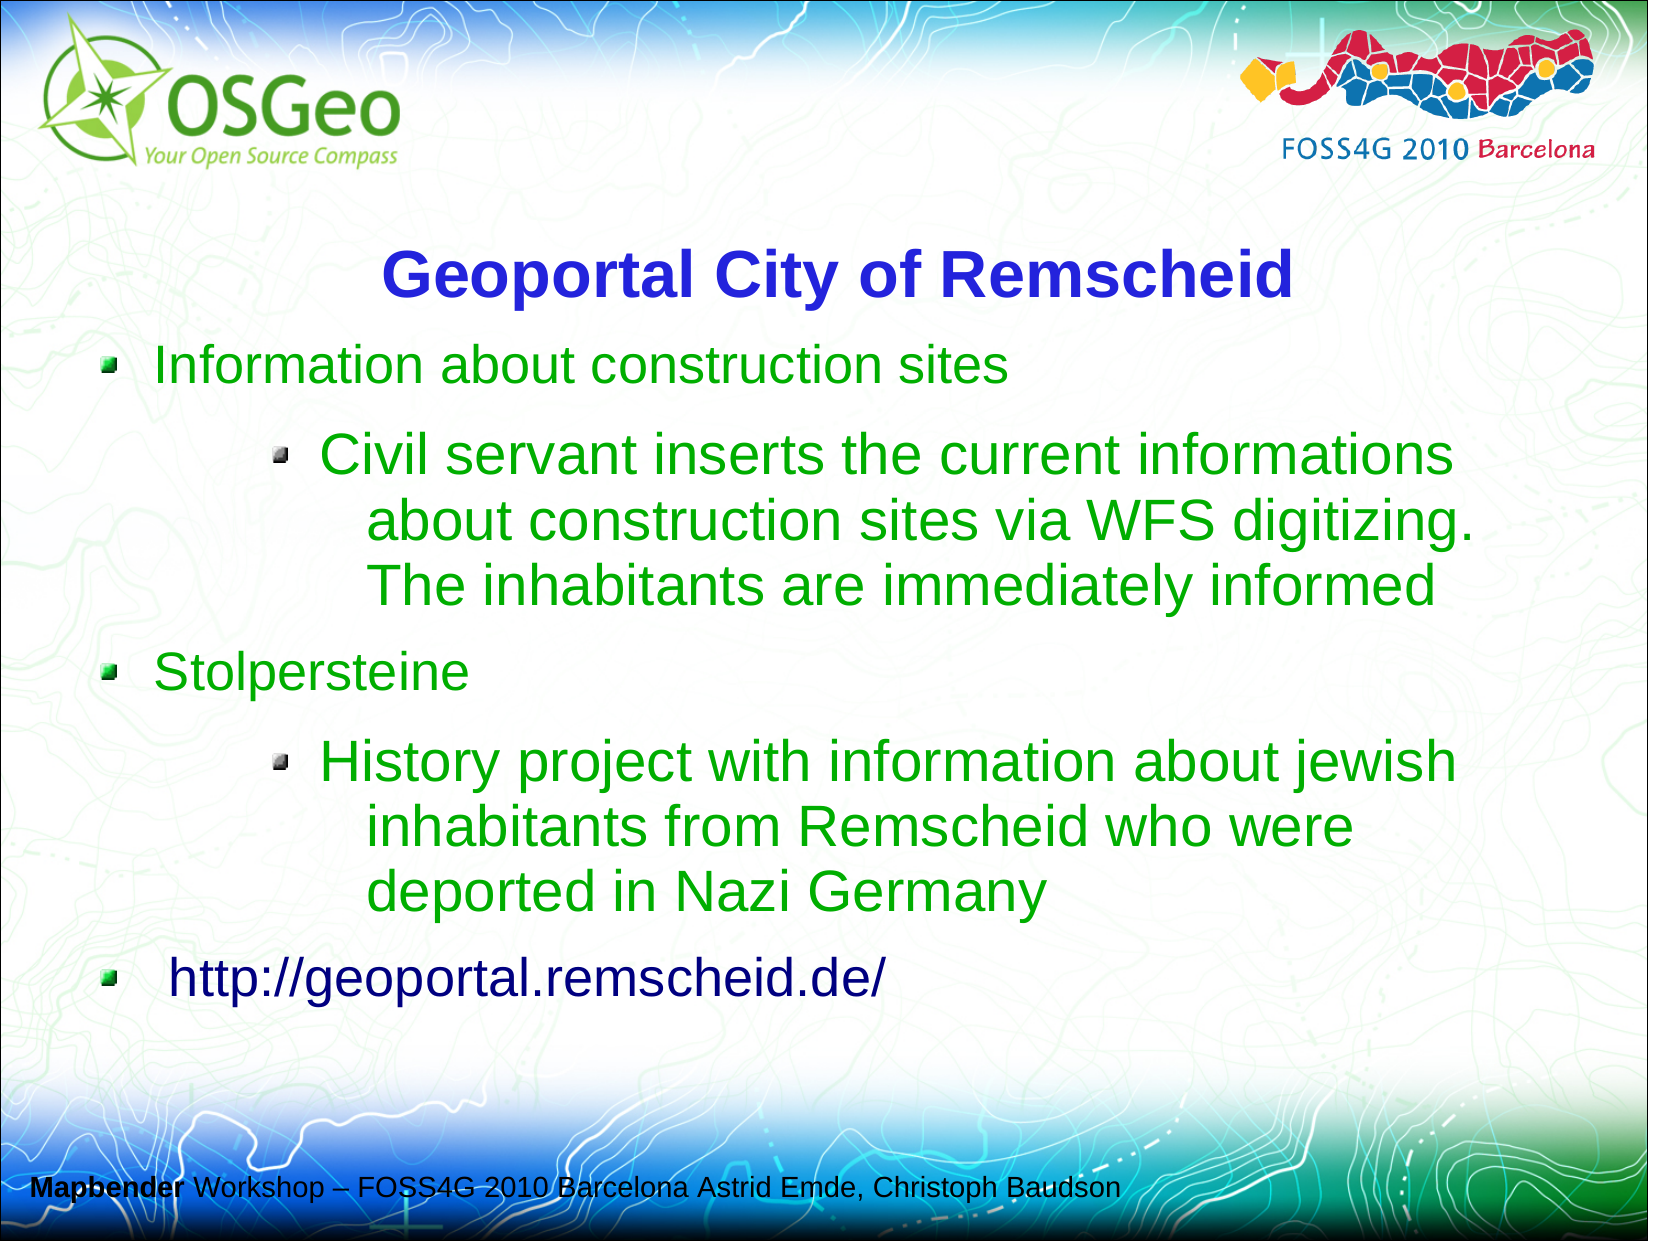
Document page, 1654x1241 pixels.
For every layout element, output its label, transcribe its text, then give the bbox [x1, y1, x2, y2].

picture [1, 1, 1647, 1240]
list Information about construction sites Civil servant inserts the current informations about construction sites via WFS digitizing. The inhabitants are immediately informed Stolpersteine History project with information about jewish inhabitants from Remscheid who were deported in Nazi Germany http://geoportal.remscheid.de/ [83, 334, 1572, 1139]
title Geoportal City of Remscheid [82, 208, 1571, 342]
